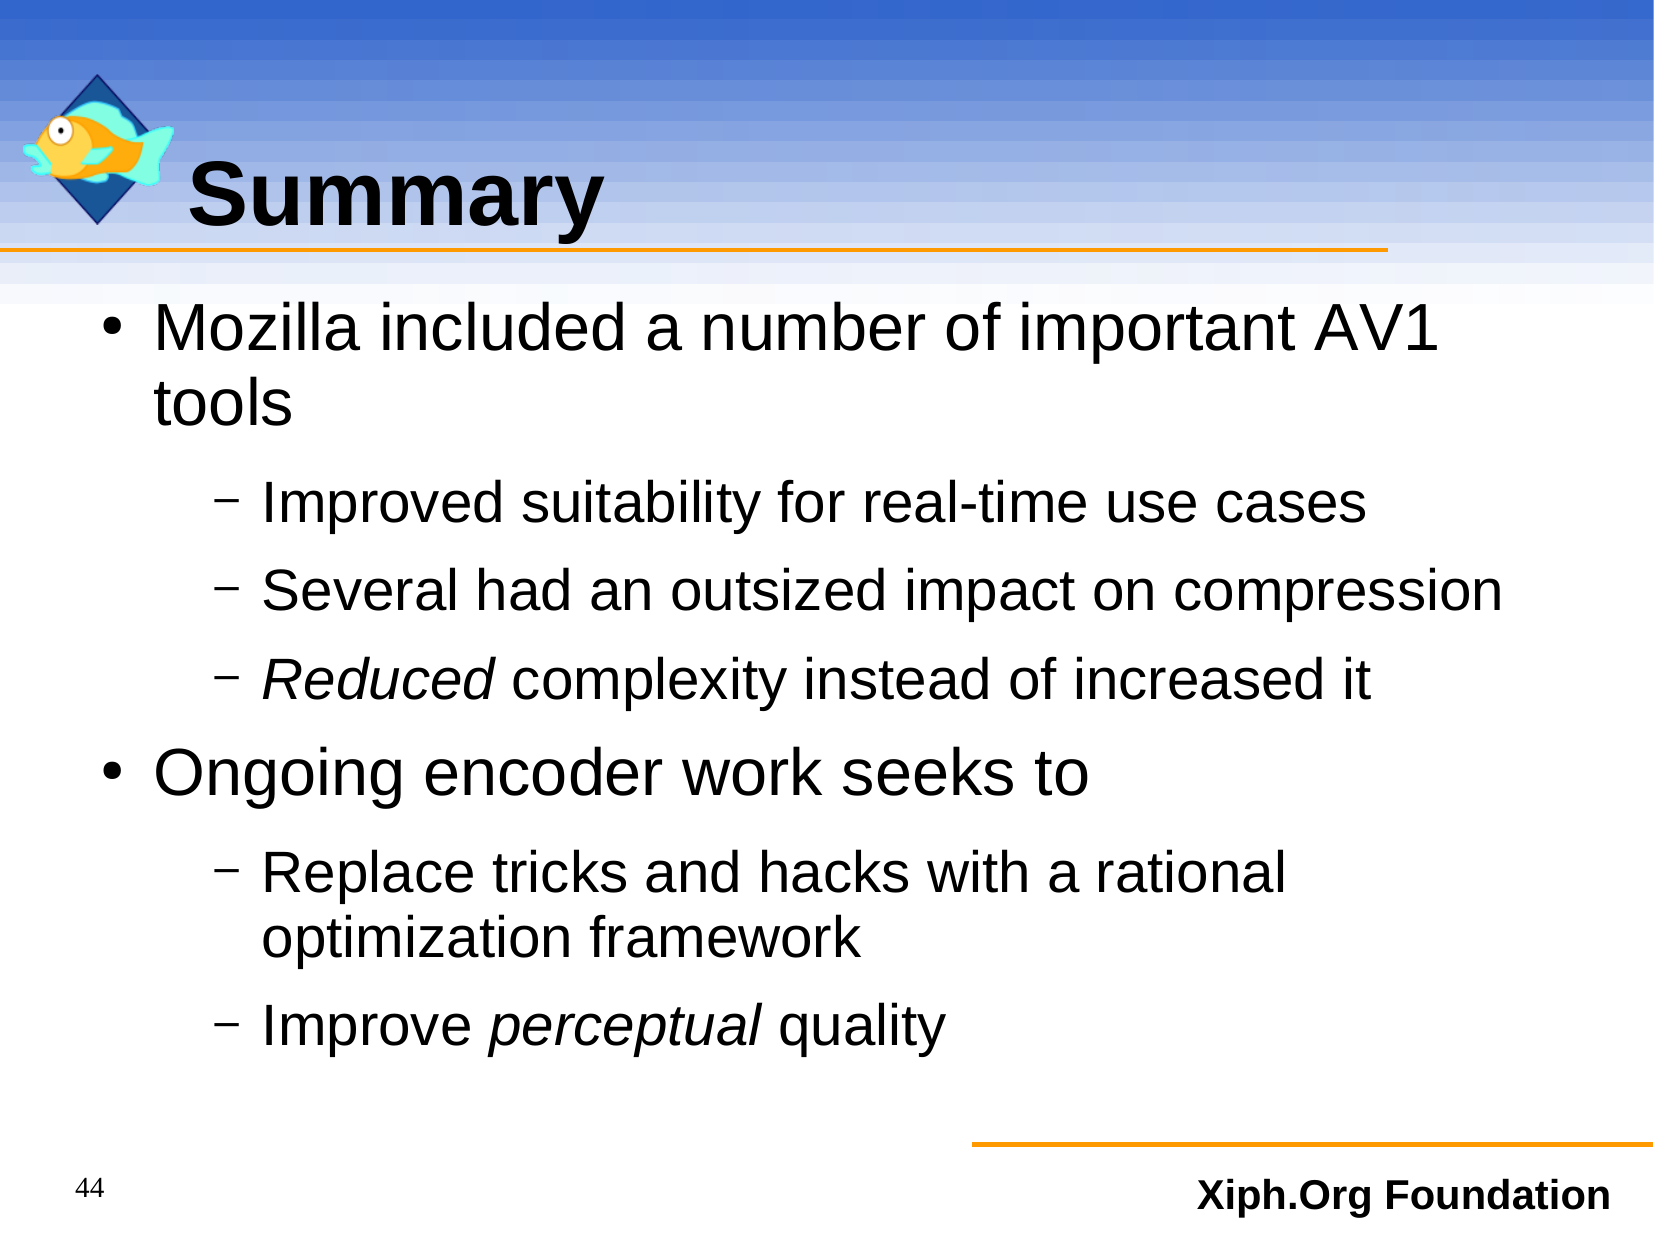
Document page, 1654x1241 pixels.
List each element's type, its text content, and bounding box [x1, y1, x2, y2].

picture [0, 0, 1654, 1241]
title Summary [187, 37, 1571, 245]
list Mozilla included a number of important AV1 tools Improved suitability for real-time use cases Several had an outsized impact on compression Reduced complexity instead of increased it Ongoing encoder work seeks to Replace tricks and hacks with a rational optimization framework Improve perceptual quality [82, 290, 1571, 1059]
